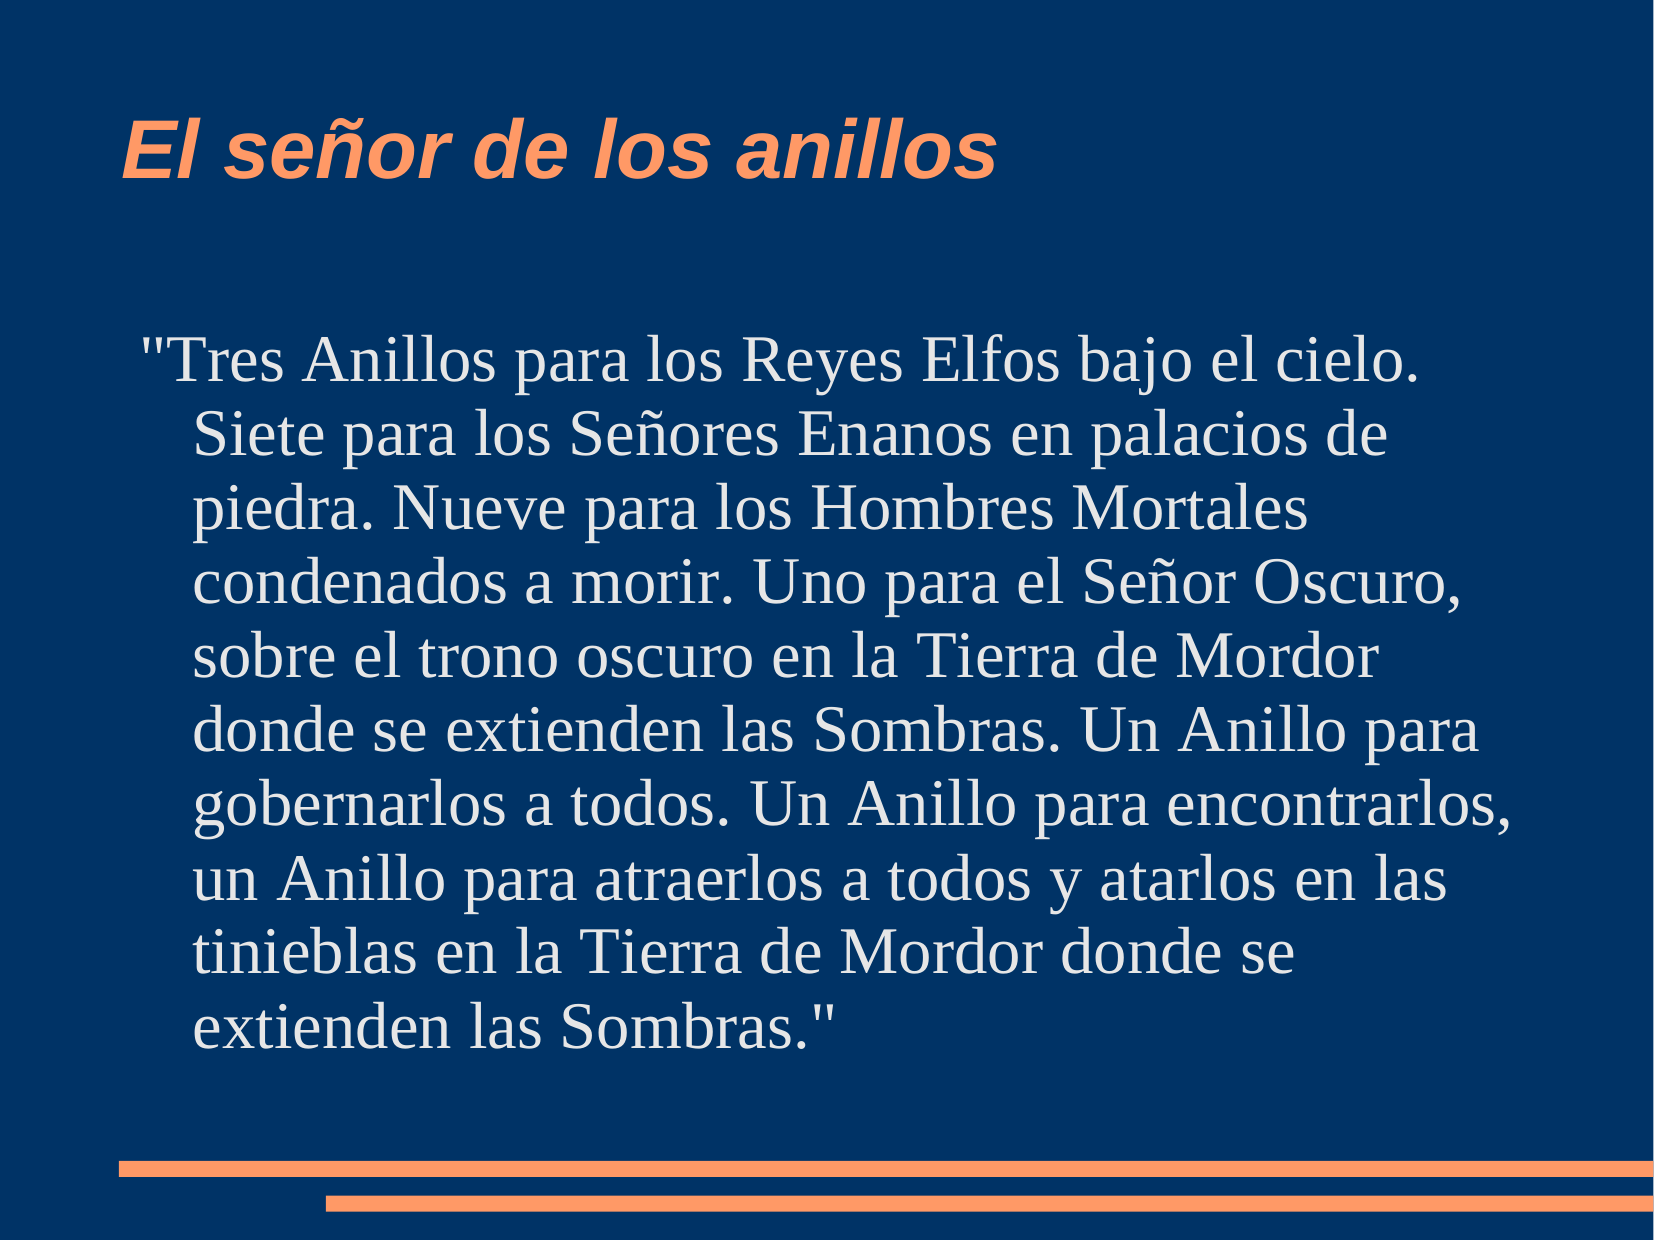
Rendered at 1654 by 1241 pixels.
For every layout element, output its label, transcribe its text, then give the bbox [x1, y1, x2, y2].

title El señor de los anillos [121, 46, 1534, 254]
list "Tres Anillos para los Reyes Elfos bajo el cielo. Siete para los Señores Enanos en palacios de piedra. Nueve para los Hombres Mortales condenados a morir. Uno para el Señor Oscuro, sobre el trono oscuro en la Tierra de Mordor donde se extienden las Sombras. Un Anillo para gobernarlos a todos. Un Anillo para encontrarlos, un Anillo para atraerlos a todos y atarlos en las tinieblas en la Tierra de Mordor donde se extienden las Sombras." [121, 322, 1561, 1133]
